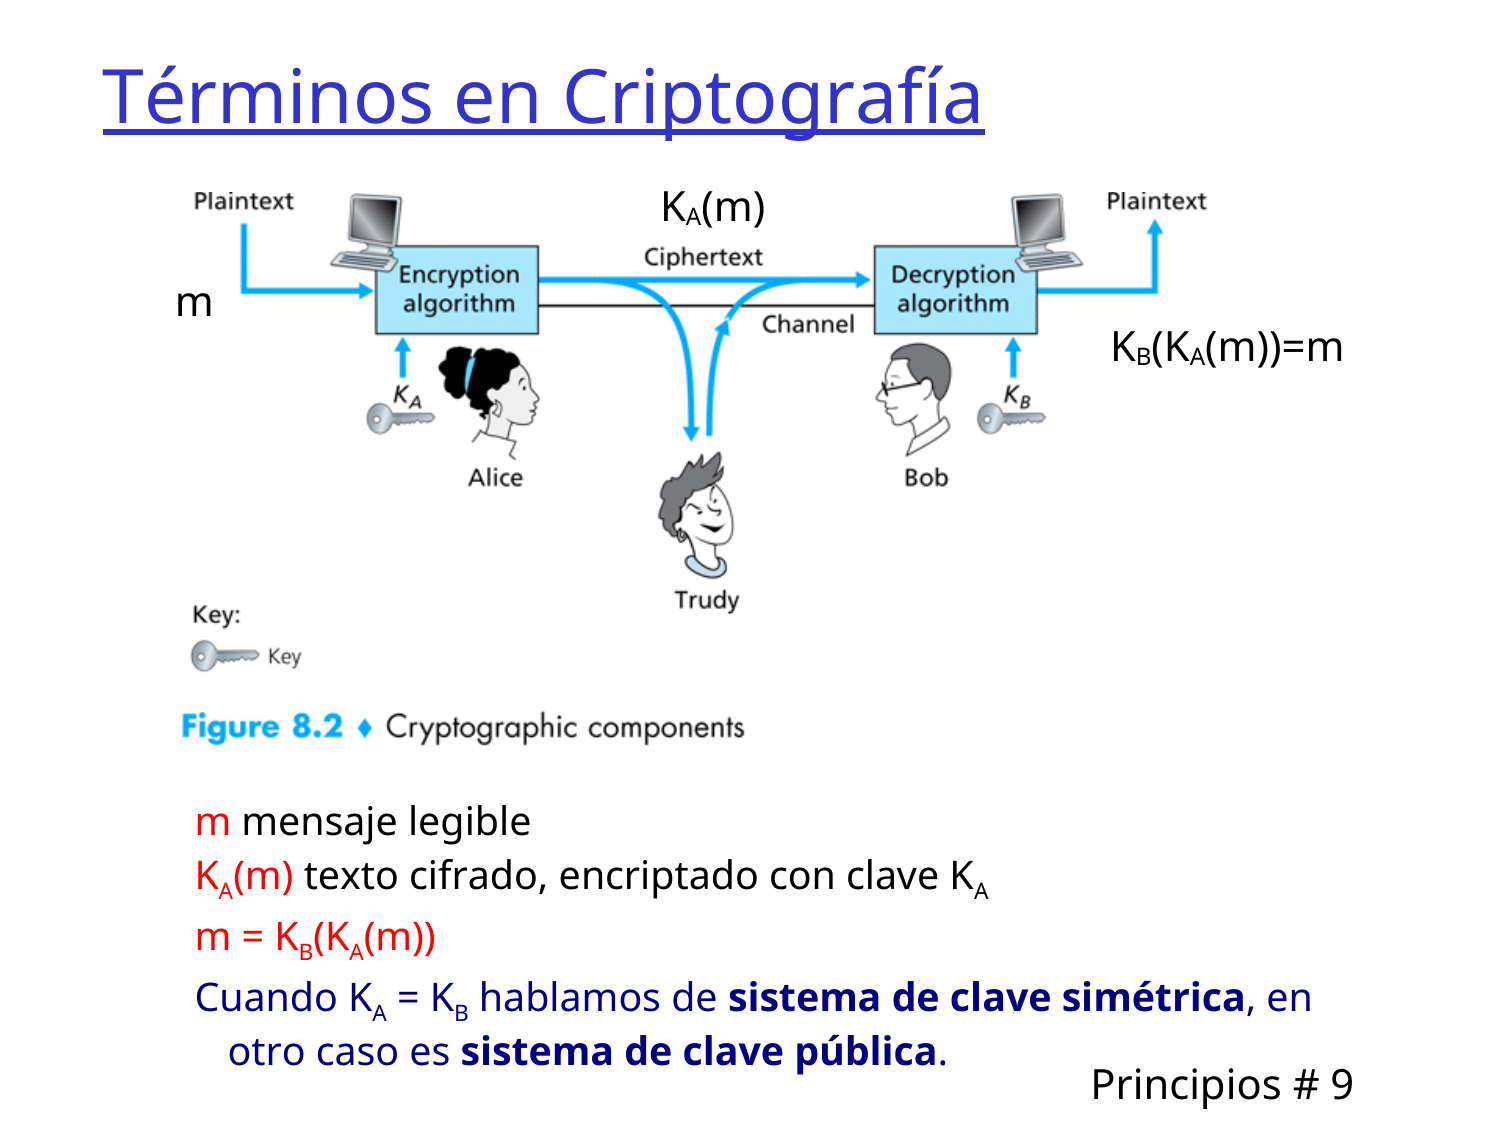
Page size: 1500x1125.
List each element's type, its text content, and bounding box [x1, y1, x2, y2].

title Términos en Criptografía [87, 0, 1363, 209]
text_box KB(KA(m))=m [1095, 312, 1395, 392]
text_box KA(m) [645, 172, 793, 252]
list m mensaje legible KA(m) texto cifrado, encriptado con clave KA m = KB(KA(m)) Cuando KA = KB hablamos de sistema de clave simétrica, en otro caso es sistema de clave pública. [179, 788, 1355, 1083]
picture [181, 192, 1209, 750]
text_box m [160, 267, 231, 333]
